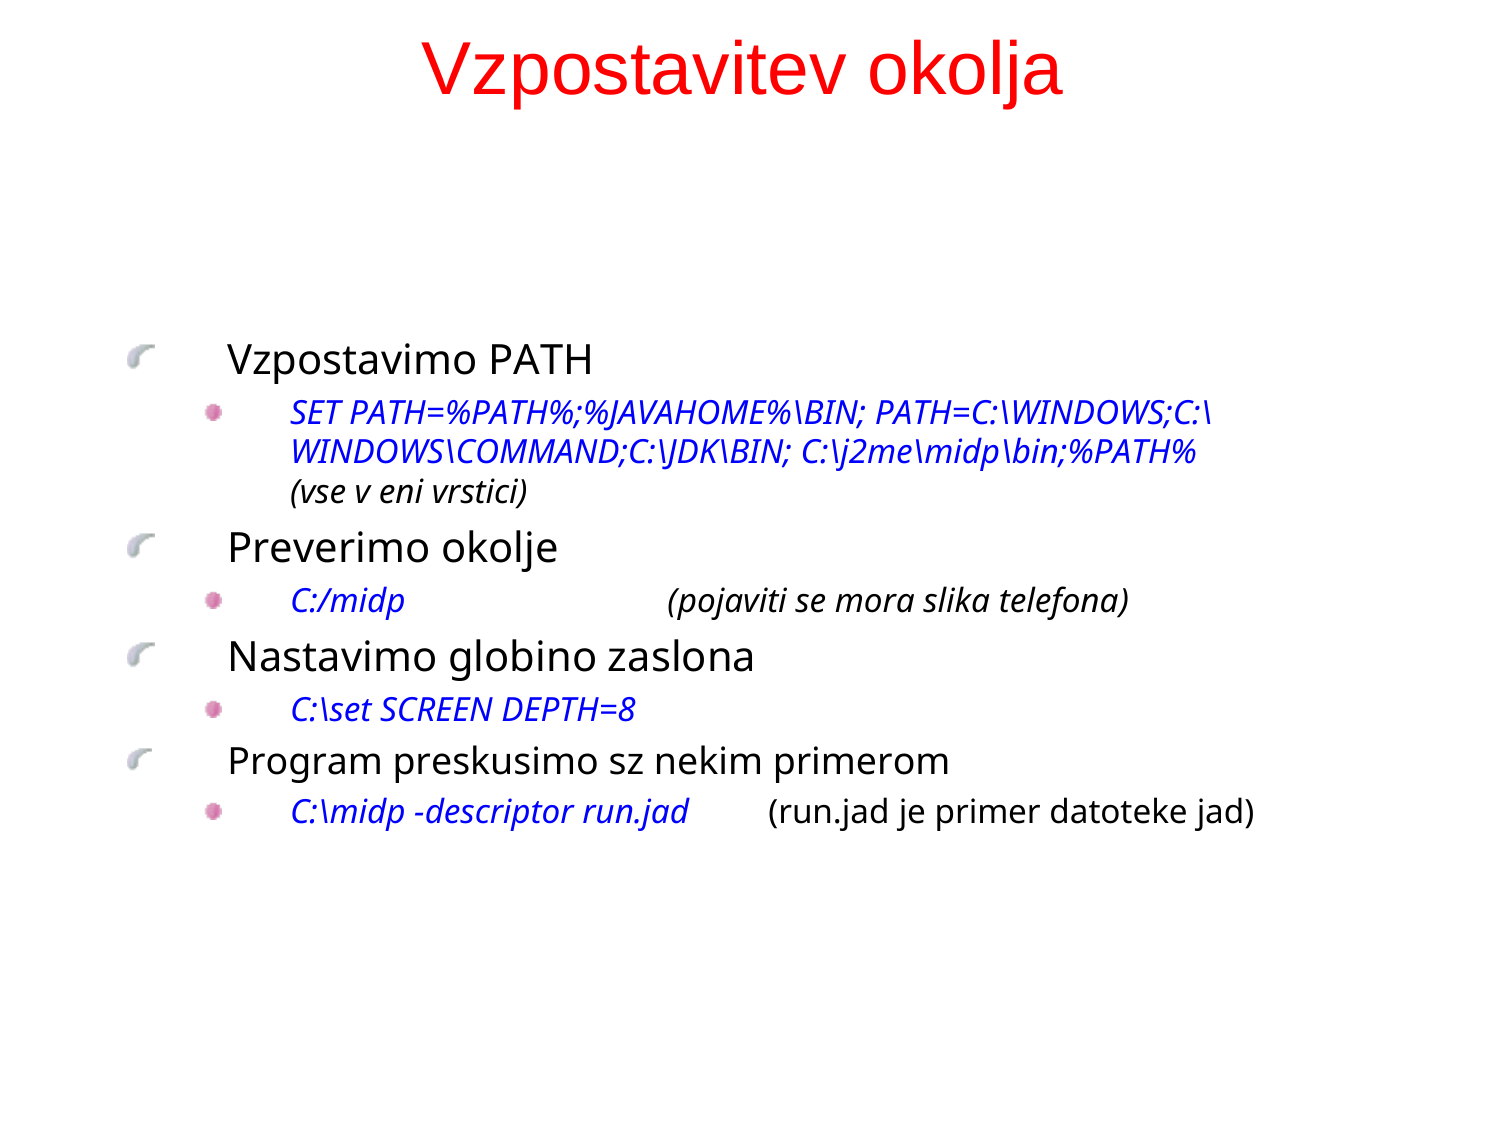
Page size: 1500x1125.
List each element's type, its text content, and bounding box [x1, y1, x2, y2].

list Vzpostavimo PATH SET PATH=%PATH%;%JAVAHOME%\BIN; PATH=C:\WINDOWS;C:\WINDOWS\COMMAND;C:\JDK\BIN; C:\j2me\midp\bin;%PATH% (vse v eni vrstici) Preverimo okolje C:/midp (pojaviti se mora slika telefona) Nastavimo globino zaslona C:\set SCREEN DEPTH=8 Program preskusimo sz nekim primerom C:\midp -descriptor run.jad (run.jad je primer datoteke jad) [112, 324, 1388, 1001]
title Vzpostavitev okolja [105, 0, 1381, 118]
